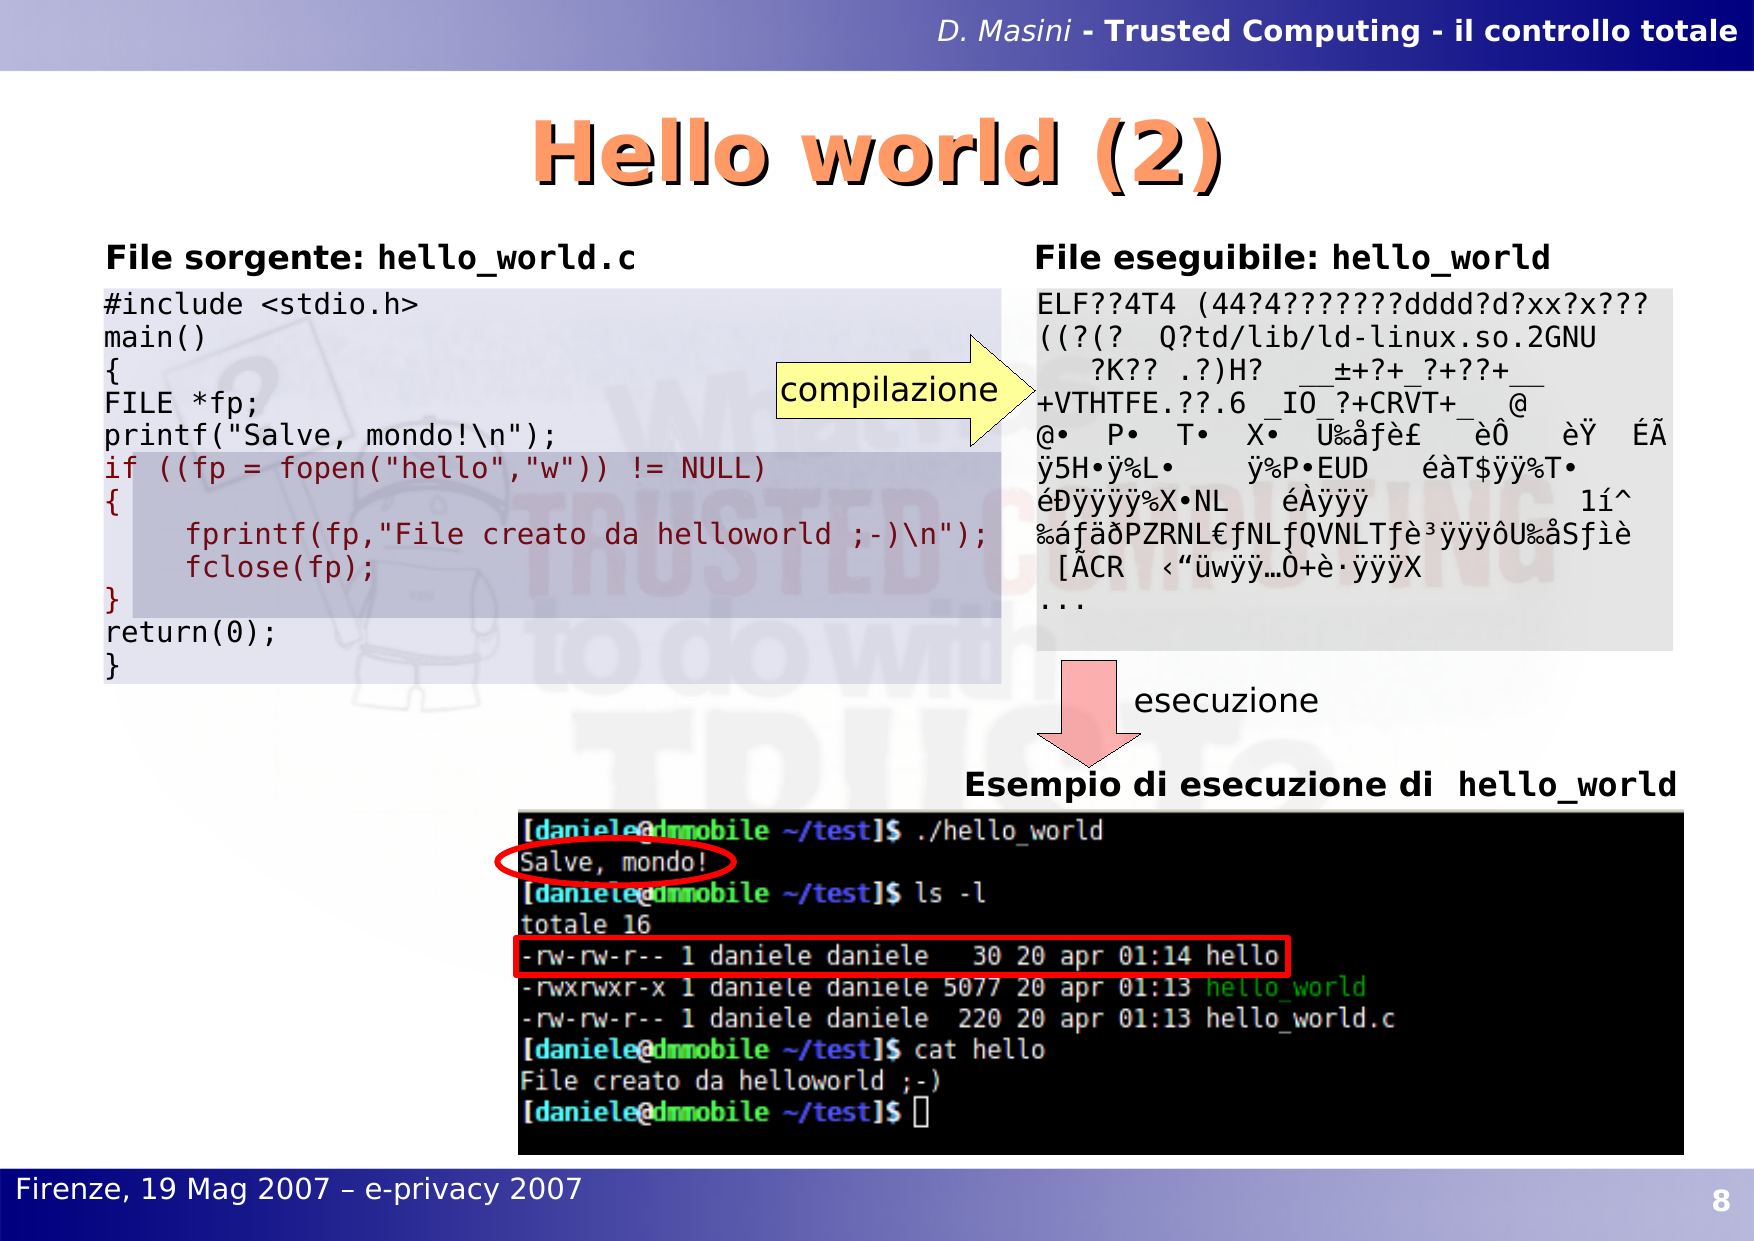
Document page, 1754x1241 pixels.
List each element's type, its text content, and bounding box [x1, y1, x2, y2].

text_box ELF??4T4 (44?4???????dddd?d?xx?x???((?(? Q?td/lib/ld-linux.so.2GNU ?K?? .?)H? __±+?+_?+??+__ +VTHTFE.??.6 _IO_?+CRVT+_ @ @• P• T• X• U‰åƒè£ èÔ èŸ ÉÃ ÿ5H•ÿ%L• ÿ%P•EUD éàT$ÿÿ%T• éÐÿÿÿÿ%X•NL éÀÿÿÿ 1í^‰áƒäðPZRNL€ƒNLƒQVNLTƒè³ÿÿÿôU‰åSƒìè [ÃCR ‹“üwÿÿ…Ò+è·ÿÿÿX ... [1036, 288, 1673, 651]
title Hello world (2) [87, 49, 1667, 257]
text_box File eseguibile: hello_world [1033, 239, 1589, 279]
text_box Esempio di esecuzione di hello_world [769, 766, 1678, 806]
picture [0, 0, 1754, 1241]
text_box #include <stdio.h> main() { FILE *fp; printf("Salve, mondo!\n"); if ((fp = fopen("hello","w")) != NULL) { fprintf(fp,"File creato da helloworld ;-)\n"); fclose(fp); } return(0); } [103, 288, 1002, 684]
text_box compilazione [776, 334, 1036, 447]
text_box [1037, 660, 1141, 768]
text_box esecuzione [1133, 682, 1336, 722]
text_box File sorgente: hello_world.c [105, 239, 661, 279]
text_box [132, 452, 1002, 618]
